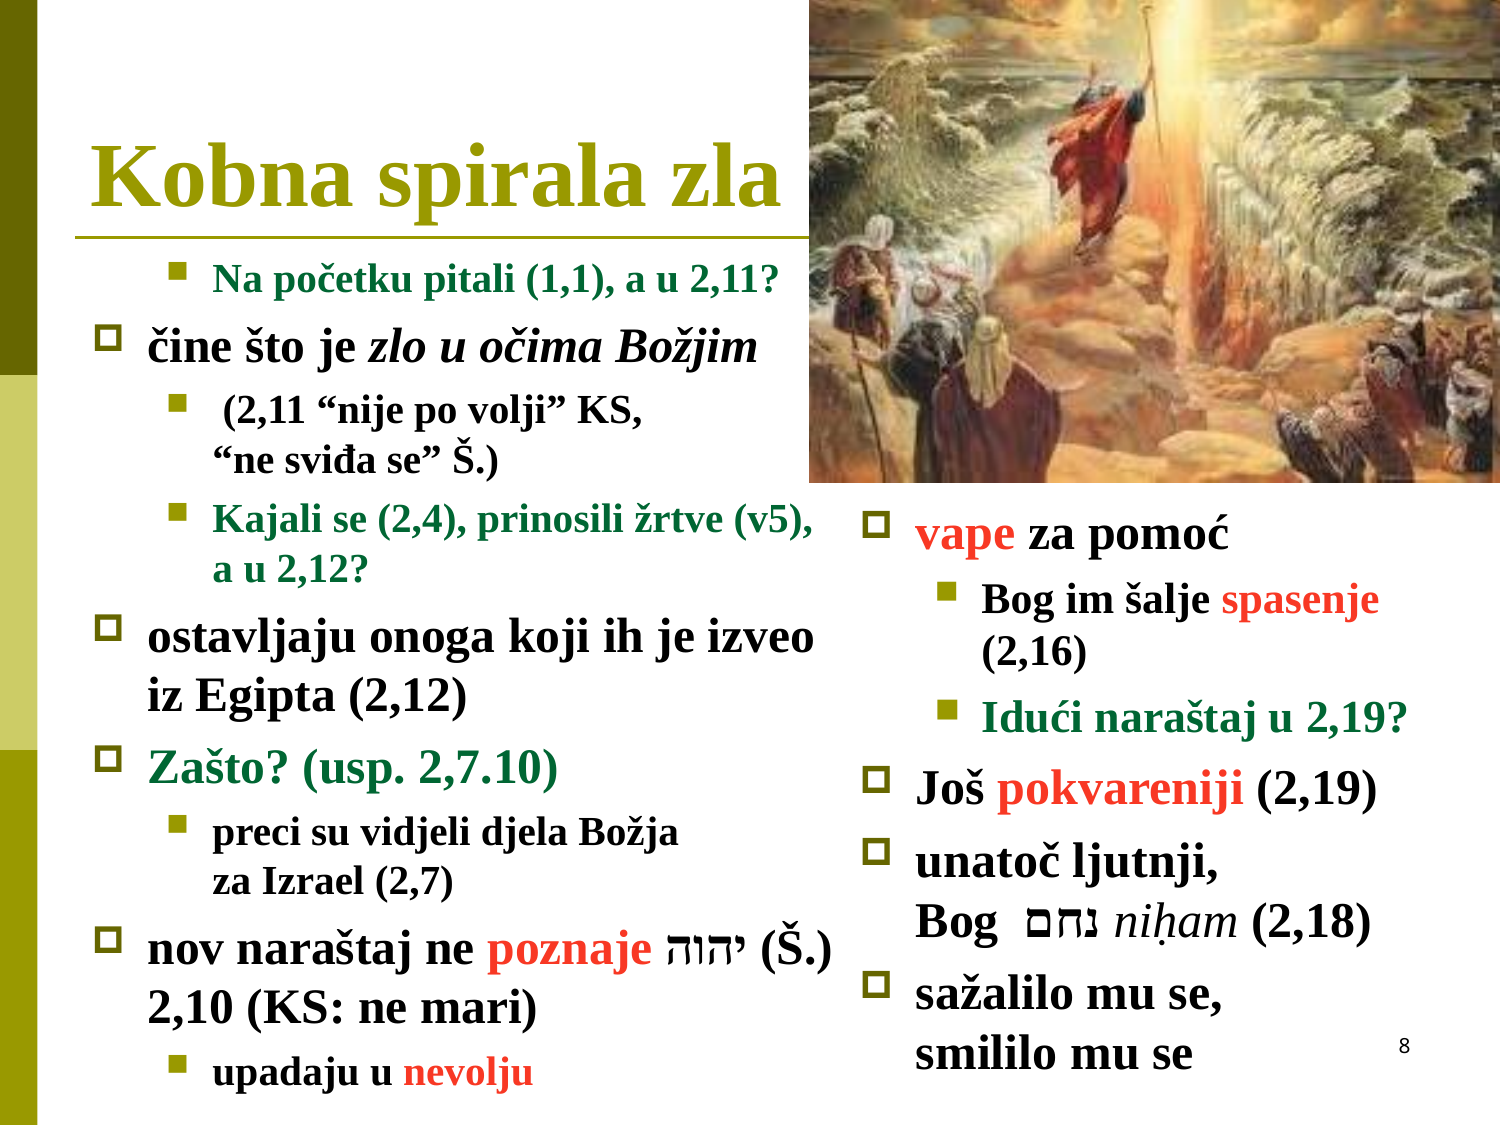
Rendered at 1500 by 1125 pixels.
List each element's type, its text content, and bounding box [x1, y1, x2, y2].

title Kobna spirala zla [75, 45, 809, 233]
picture [809, 0, 1500, 483]
list Na početku pitali (1,1), a u 2,11? čine što je zlo u očima Božjim (2,11 “nije po volji” KS, “ne sviđa se” Š.) Kajali se (2,4), prinosili žrtve (v5), a u 2,12? ostavljaju onoga koji ih je izveo iz Egipta (2,12) Zašto? (usp. 2,7.10) preci su vidjeli djela Božja za Izrael (2,7) nov naraštaj ne poznaje יהוה (Š.) 2,10 (KS: ne mari) upadaju u nevolju [76, 243, 869, 1106]
list vape za pomoć Bog im šalje spasenje (2,16) Idući naraštaj u 2,19? Još pokvareniji (2,19) unatoč ljutnji, Bog נחם niḥam (2,18) sažalilo mu se, smililo mu se [844, 491, 1500, 1125]
